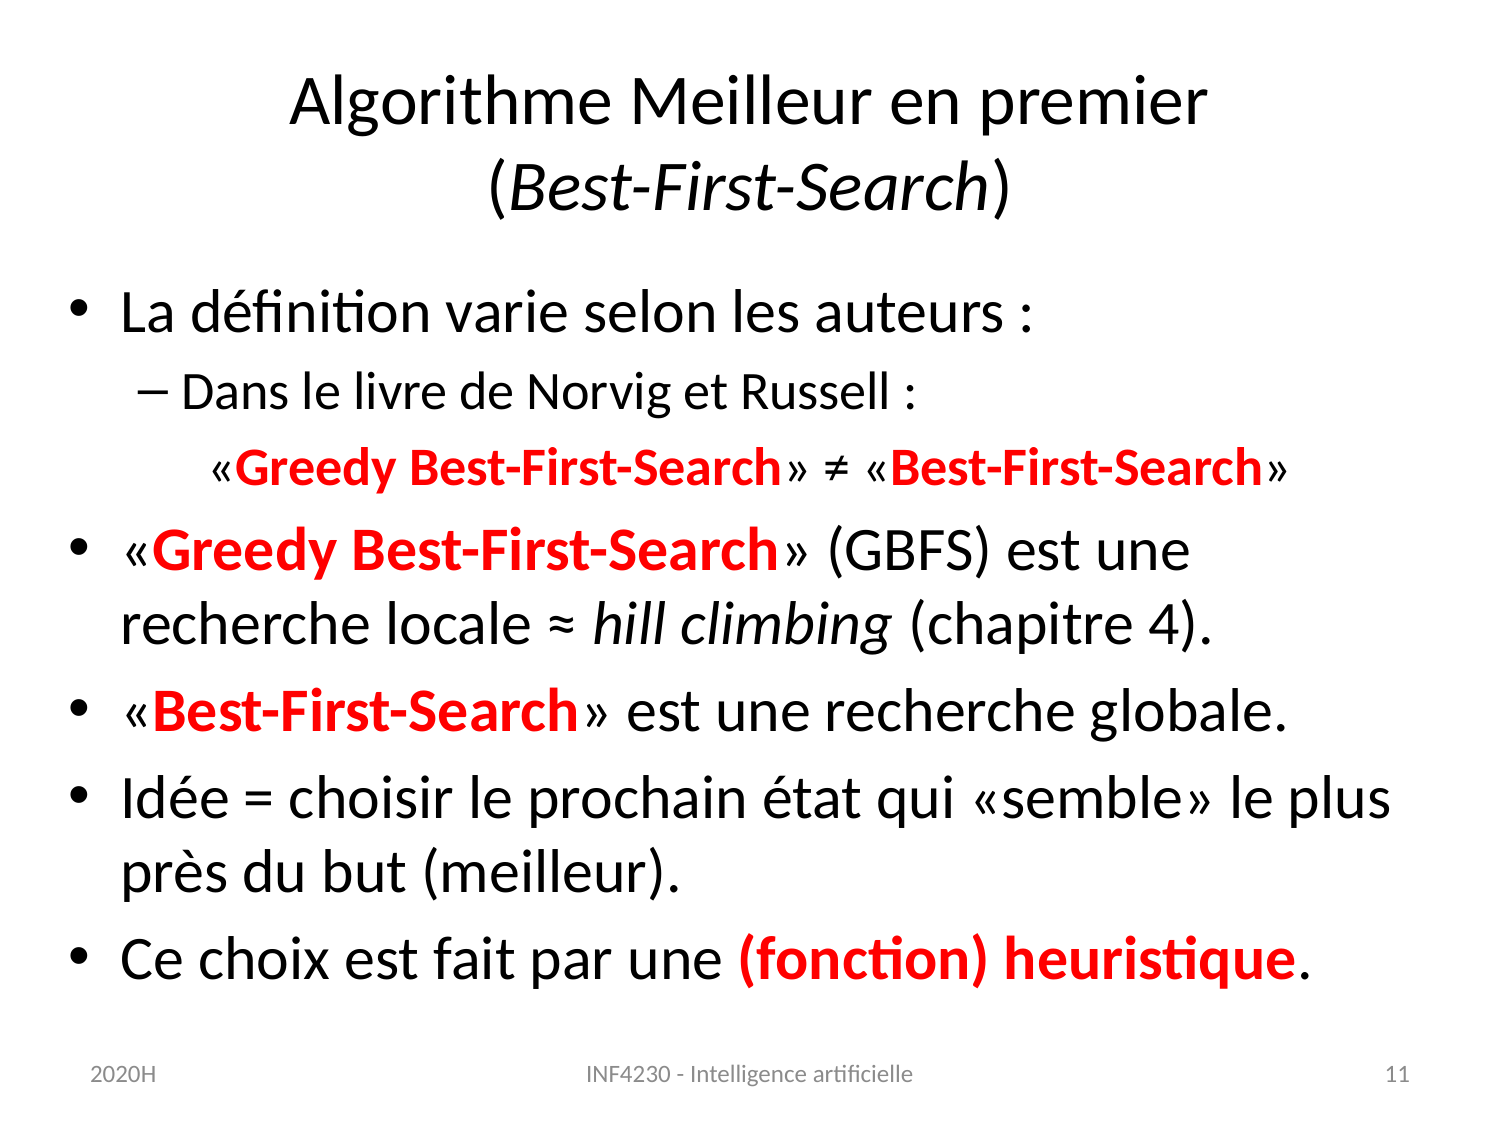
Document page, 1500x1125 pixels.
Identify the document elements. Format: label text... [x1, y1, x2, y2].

list La définition varie selon les auteurs : Dans le livre de Norvig et Russell : «Greedy Best-First-Search» ≠ «Best-First-Search» «Greedy Best-First-Search» (GBFS) est une recherche locale ≈ hill climbing (chapitre 4). «Best-First-Search» est une recherche globale. Idée = choisir le prochain état qui «semble» le plus près du but (meilleur). Ce choix est fait par une (fonction) heuristique. [53, 262, 1447, 1005]
title Algorithme Meilleur en premier (Best-First-Search) [75, 45, 1425, 233]
slide_number 2020H [75, 1042, 425, 1103]
footer INF4230 - Intelligence artificielle [512, 1042, 988, 1103]
slide_number <numéro> [1074, 1042, 1425, 1103]
